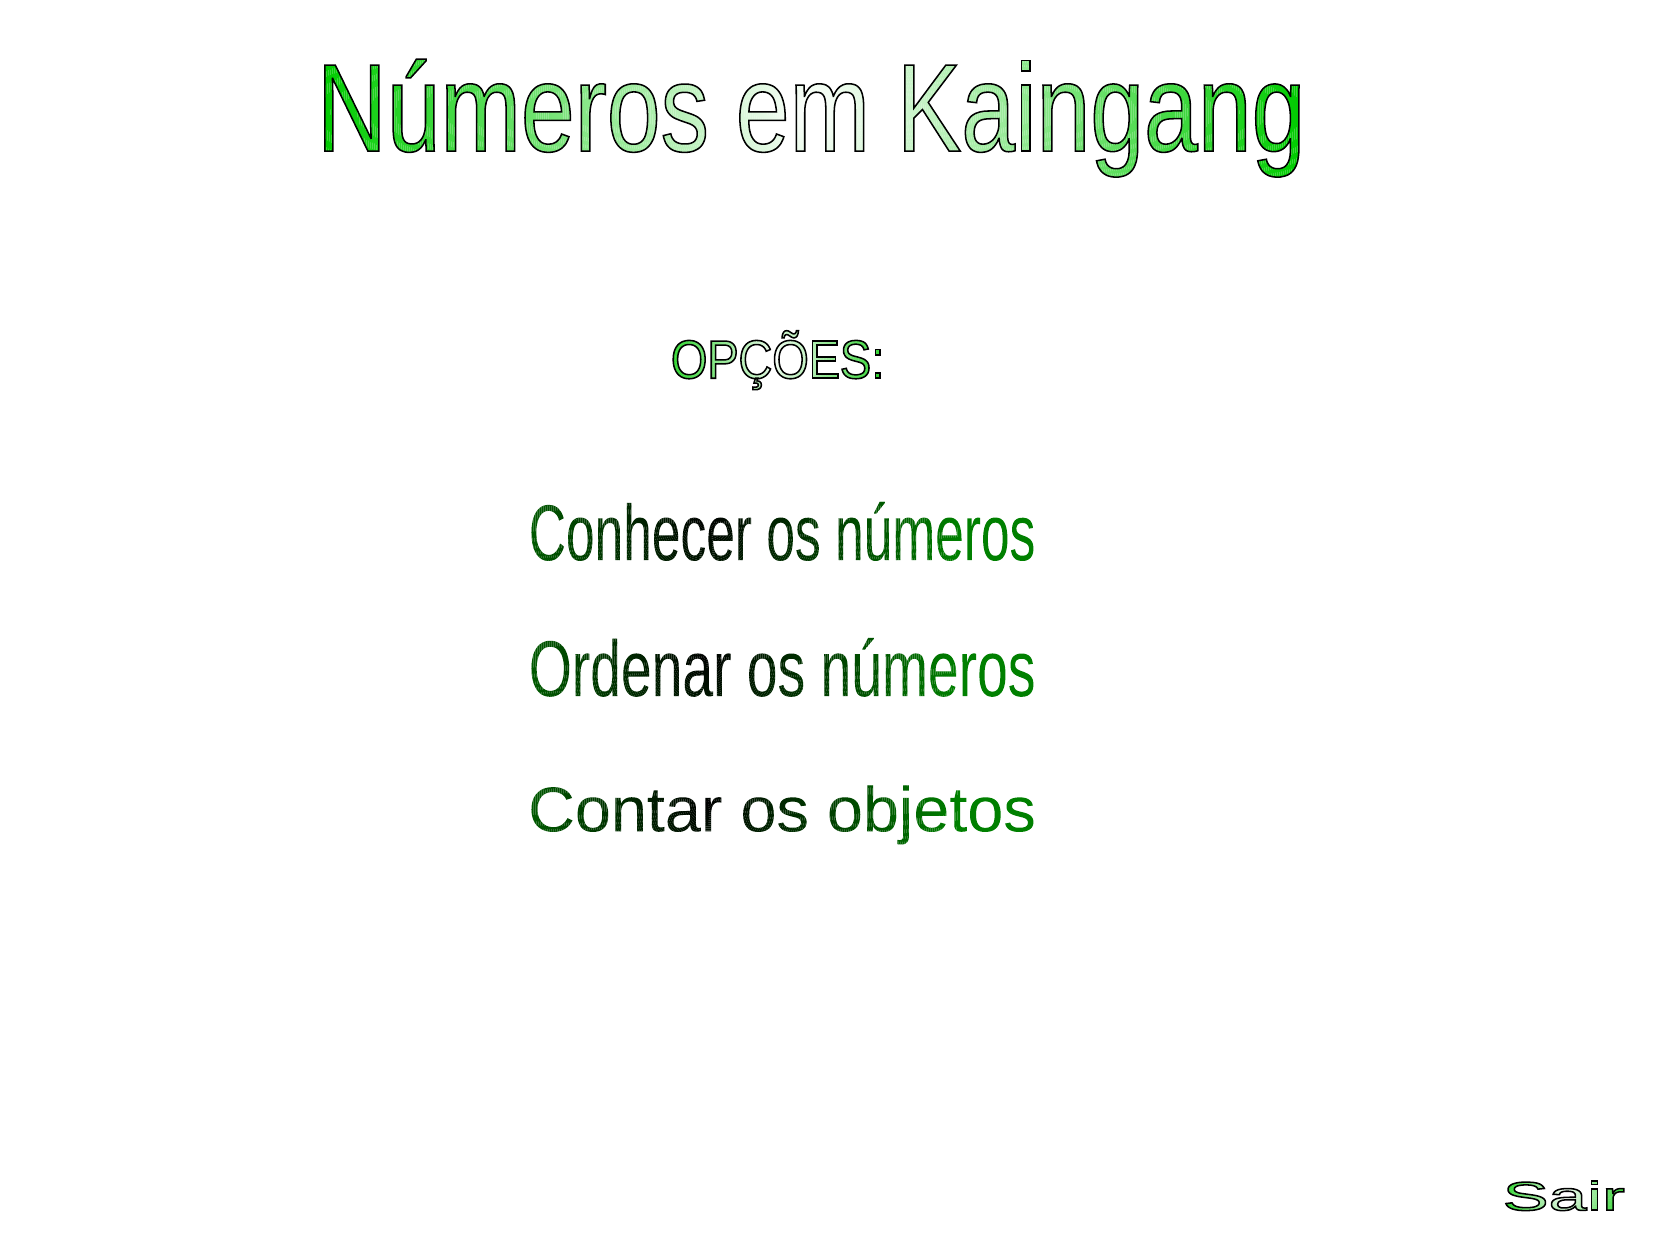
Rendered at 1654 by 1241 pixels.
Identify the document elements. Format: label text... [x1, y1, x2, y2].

text_box OPÇÕES: [774, 340, 807, 379]
text_box OPÇÕES: [673, 340, 706, 379]
text_box Contar os objetos [1005, 797, 1034, 832]
text_box Ordenar os números [824, 653, 848, 697]
text_box Ordenar os números [623, 653, 650, 697]
text_box Conhecer os números [626, 502, 649, 561]
text_box Conhecer os números [531, 504, 565, 561]
text_box Ordenar os números [716, 653, 731, 697]
text_box Contar os objetos [778, 797, 807, 832]
text_box Conhecer os números [654, 517, 679, 561]
text_box Contar os objetos [743, 797, 774, 832]
text_box Conhecer os números [895, 517, 932, 561]
text_box Ordenar os números [575, 653, 590, 697]
text_box Conhecer os números [937, 517, 962, 561]
text_box Conhecer os números [708, 517, 733, 561]
text_box Contar os objetos [705, 797, 722, 832]
text_box Conhecer os números [1011, 517, 1034, 561]
text_box Contar os objetos [970, 797, 1001, 832]
text_box Sair [1505, 1182, 1546, 1211]
text_box Ordenar os números [885, 653, 925, 697]
text_box Conhecer os números [983, 517, 1008, 561]
text_box Ordenar os números [684, 653, 714, 697]
text_box Sair [1606, 1188, 1624, 1211]
text_box Ordenar os números [962, 653, 977, 697]
text_box Conhecer os números [867, 518, 890, 561]
text_box Conhecer os números [597, 517, 620, 561]
text_box Contar os objetos [577, 797, 609, 832]
text_box Conhecer os números [568, 517, 593, 561]
text_box Sair [1591, 1188, 1598, 1211]
text_box Ordenar os números [592, 638, 618, 697]
text_box Contar os objetos [897, 797, 909, 845]
text_box Ordenar os números [1009, 653, 1034, 697]
text_box Conhecer os números [967, 517, 981, 561]
text_box Contar os objetos [950, 790, 967, 832]
text_box OPÇÕES: [842, 340, 869, 379]
text_box OPÇÕES: [711, 341, 737, 379]
text_box Contar os objetos [647, 790, 665, 832]
text_box OPÇÕES: [740, 340, 771, 390]
text_box Ordenar os números [930, 653, 957, 697]
text_box Ordenar os números [979, 653, 1006, 697]
text_box Ordenar os números [531, 640, 570, 697]
text_box Conhecer os números [768, 517, 793, 561]
text_box Conhecer os números [838, 517, 861, 561]
text_box OPÇÕES: [812, 340, 838, 379]
text_box Conhecer os números [682, 517, 705, 561]
text_box Contar os objetos [829, 797, 861, 832]
text_box Contar os objetos [531, 787, 573, 832]
text_box Ordenar os números [779, 653, 804, 697]
text_box Contar os objetos [667, 797, 701, 832]
text_box Contar os objetos [615, 797, 643, 832]
text_box Ordenar os números [854, 654, 879, 697]
text_box Ordenar os números [749, 653, 776, 697]
text_box Conhecer os números [796, 517, 819, 561]
text_box Sair [1551, 1188, 1587, 1211]
text_box Contar os objetos [916, 797, 947, 832]
text_box Conhecer os números [738, 517, 752, 561]
text_box Contar os objetos [867, 785, 897, 832]
text_box Ordenar os números [655, 653, 679, 697]
